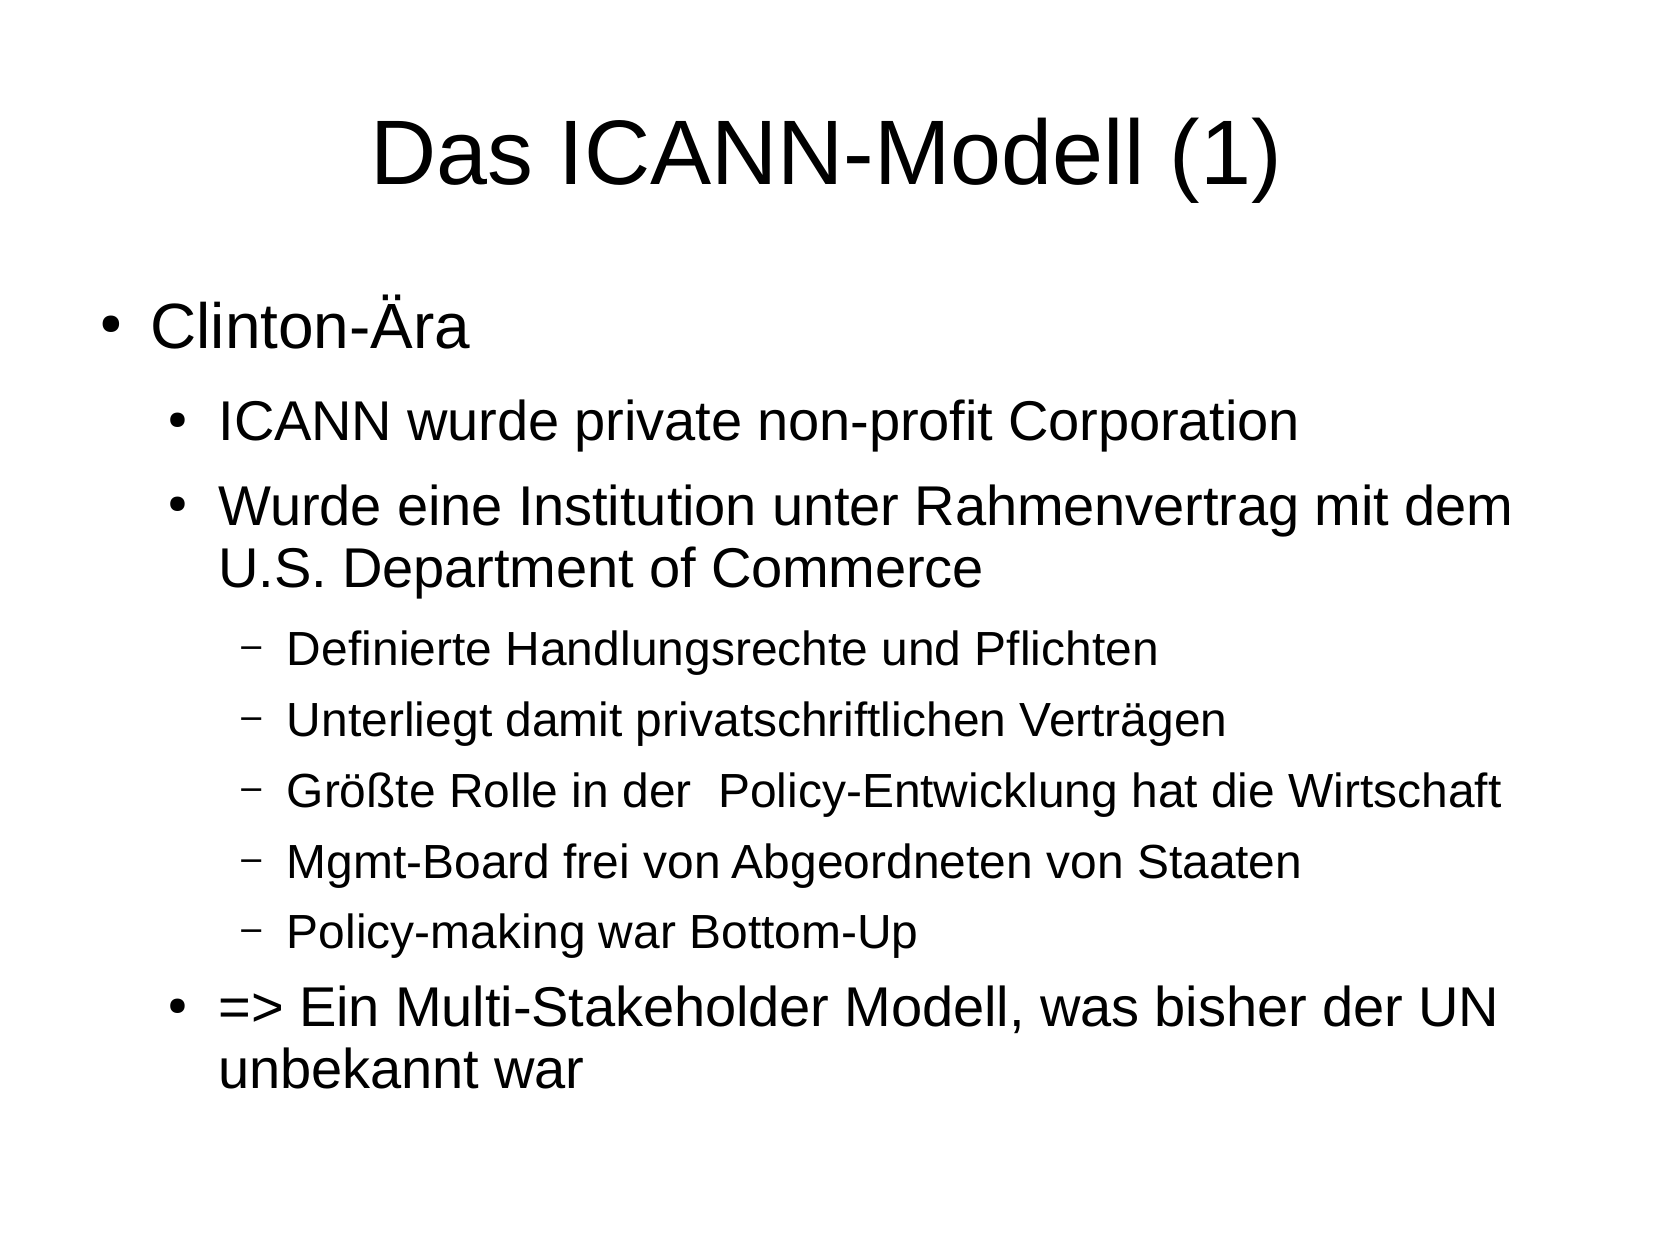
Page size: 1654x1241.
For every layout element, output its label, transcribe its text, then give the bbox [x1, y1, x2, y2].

list Clinton-Ära ICANN wurde private non-profit Corporation Wurde eine Institution unter Rahmenvertrag mit dem U.S. Department of Commerce Definierte Handlungsrechte und Pflichten Unterliegt damit privatschriftlichen Verträgen Größte Rolle in der Policy-Entwicklung hat die Wirtschaft Mgmt-Board frei von Abgeordneten von Staaten Policy-making war Bottom-Up => Ein Multi-Stakeholder Modell, was bisher der UN unbekannt war [82, 290, 1571, 1109]
title Das ICANN-Modell (1) [82, 49, 1571, 257]
